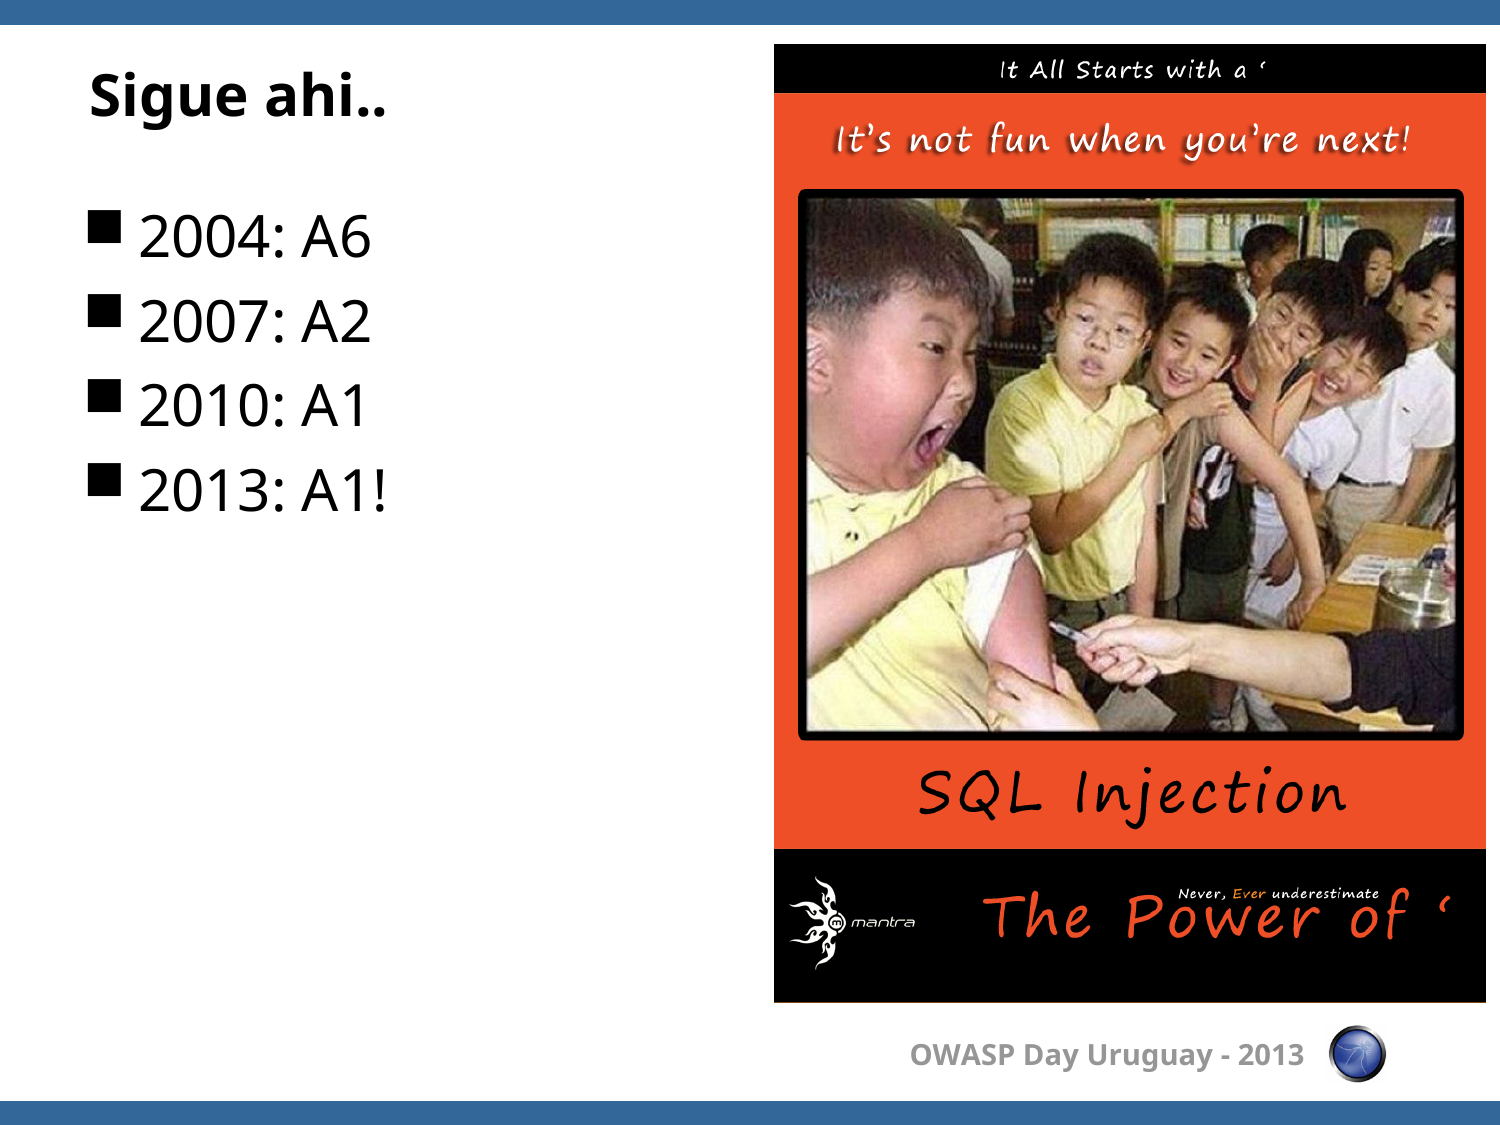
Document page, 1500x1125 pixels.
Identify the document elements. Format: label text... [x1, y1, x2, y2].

title Sigue ahi.. [75, 28, 1426, 159]
picture [1325, 1024, 1388, 1083]
picture [774, 44, 1486, 1003]
list 2004: A6 2007: A2 2010: A1 2013: A1! [67, 192, 726, 845]
